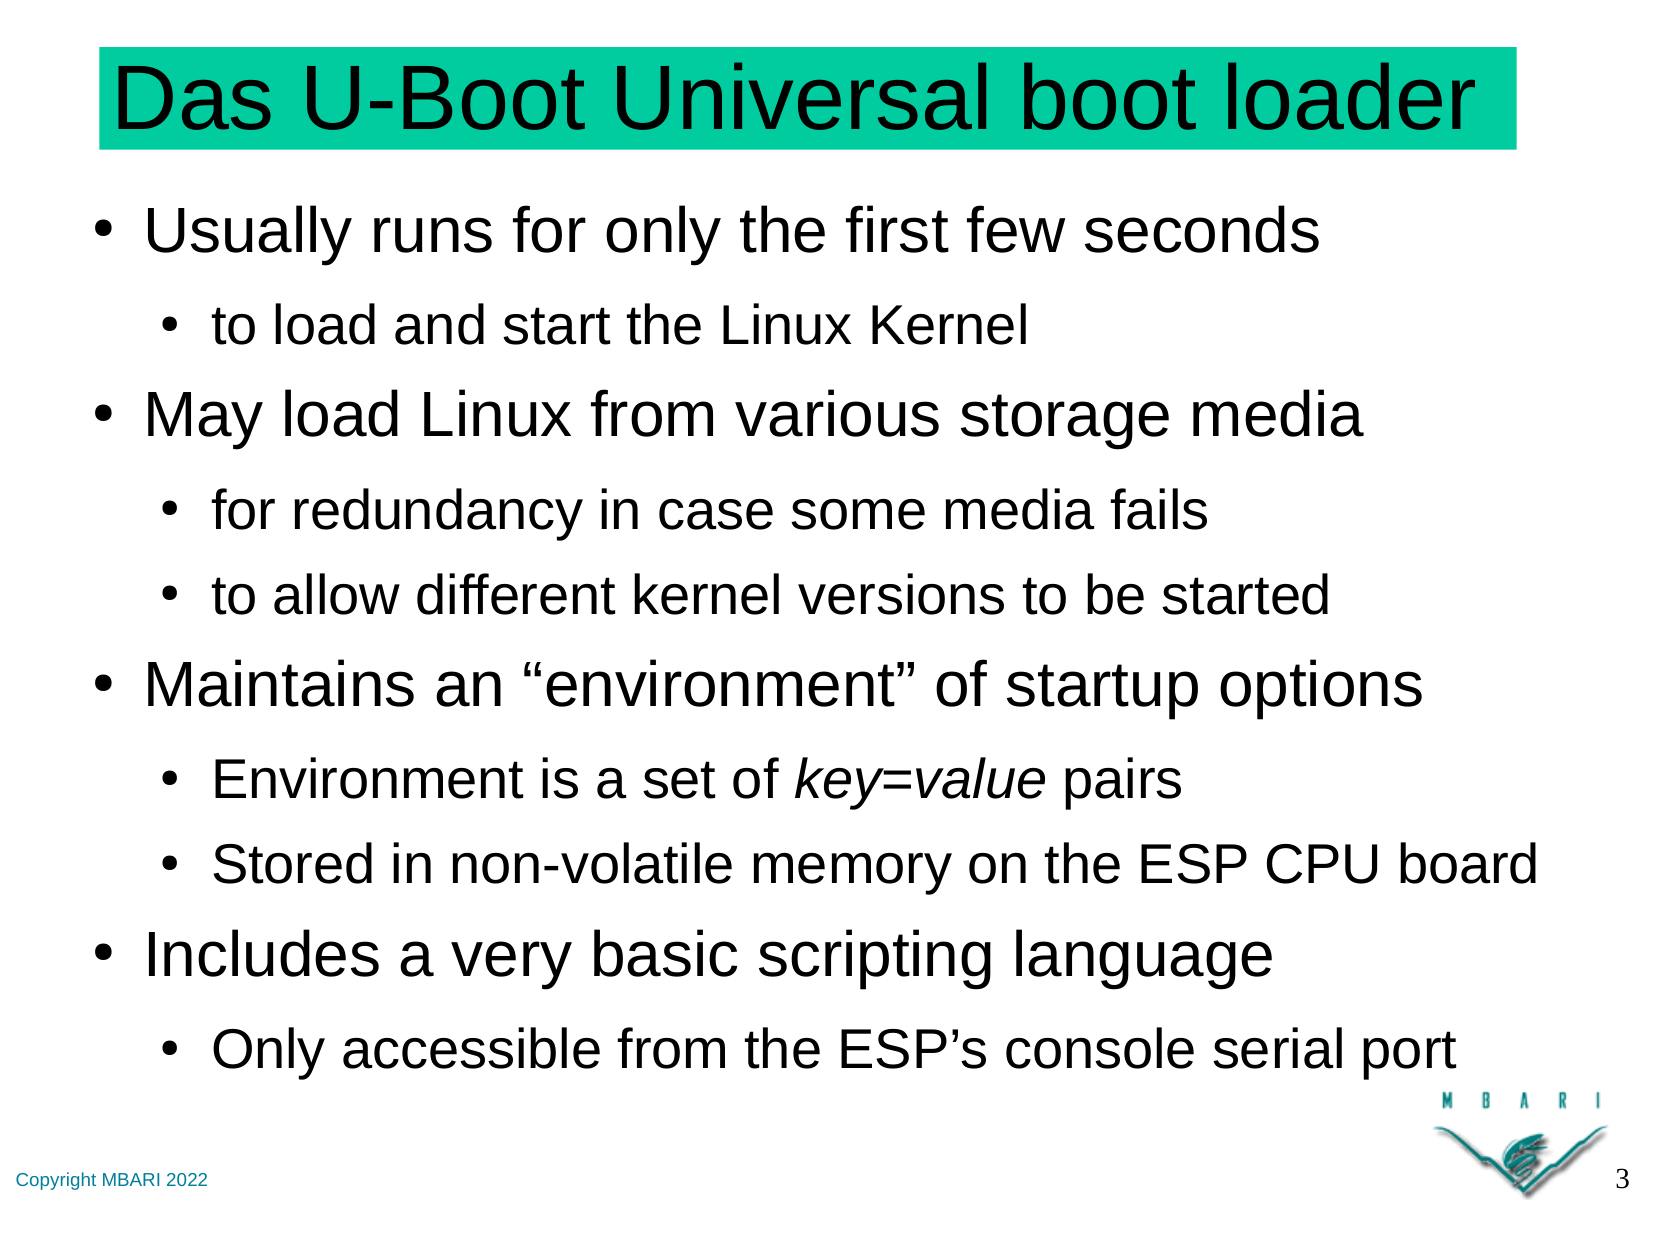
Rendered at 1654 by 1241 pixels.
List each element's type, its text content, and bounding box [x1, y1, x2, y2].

list Usually runs for only the first few seconds to load and start the Linux Kernel May load Linux from various storage media for redundancy in case some media fails to allow different kernel versions to be started Maintains an “environment” of startup options Environment is a set of key=value pairs Stored in non-volatile memory on the ESP CPU board Includes a very basic scripting language Only accessible from the ESP’s console serial port [75, 194, 1651, 1088]
title Das U-Boot Universal boot loader [99, 47, 1517, 150]
picture [1426, 1091, 1613, 1200]
